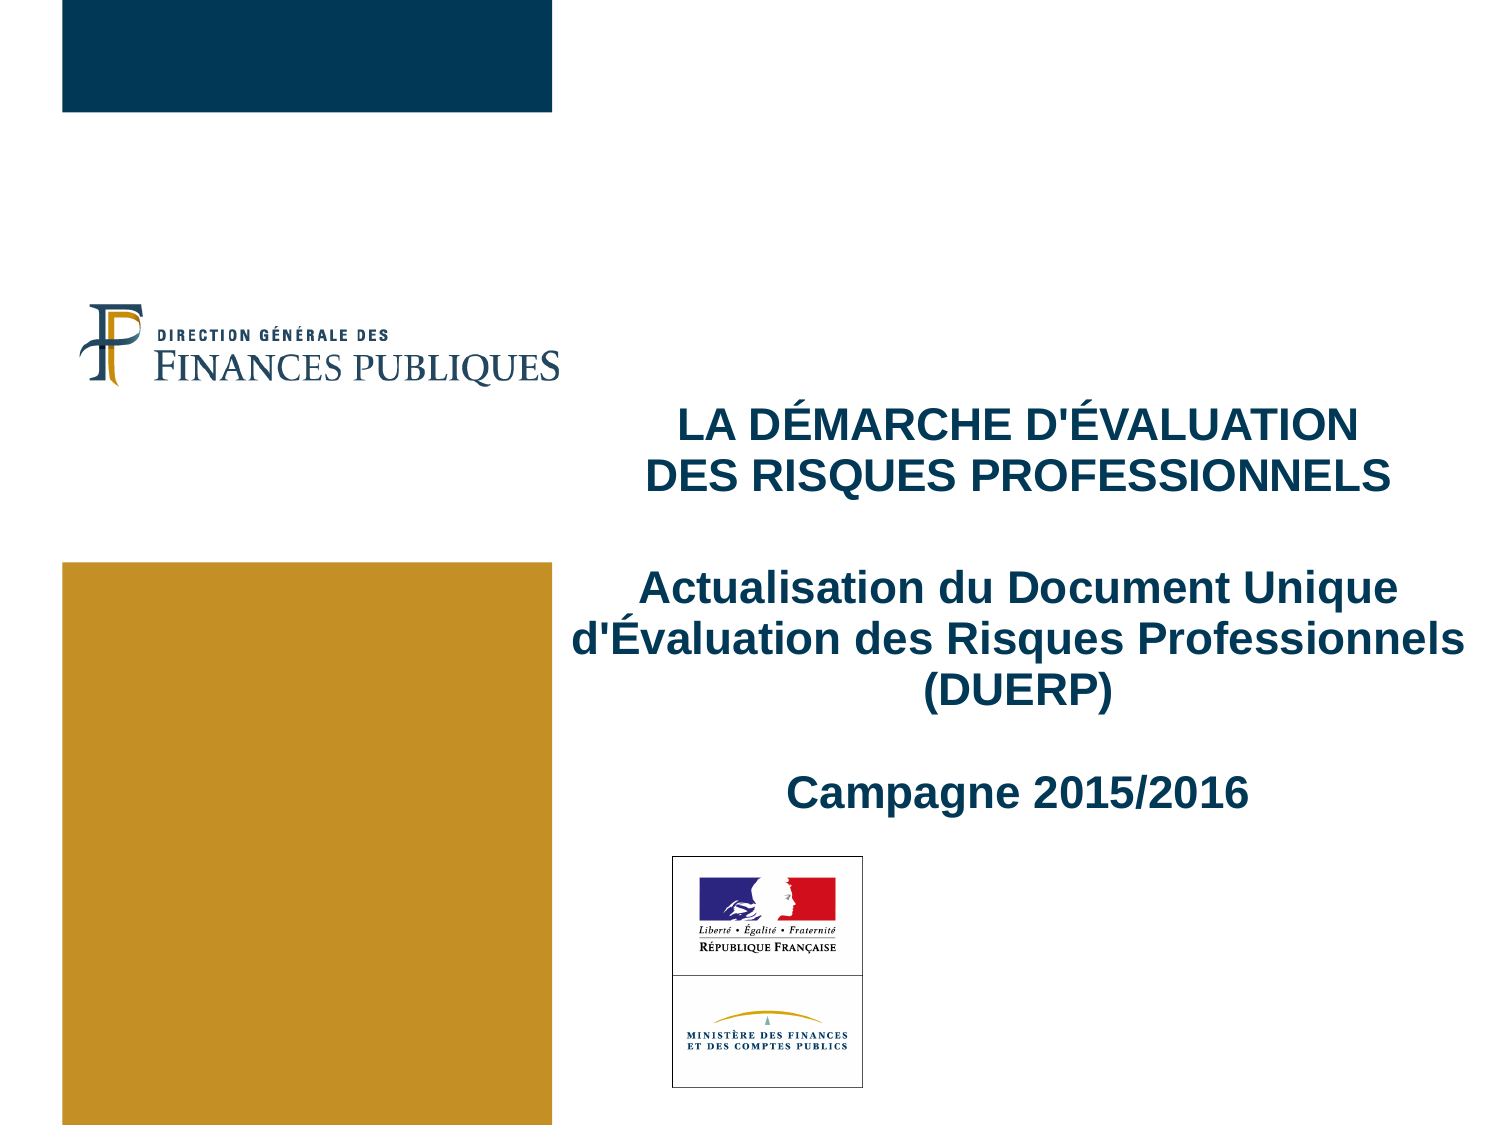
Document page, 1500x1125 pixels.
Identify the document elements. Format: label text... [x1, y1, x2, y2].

picture [672, 856, 863, 1088]
picture [50, 274, 588, 416]
title LA DÉMARCHE D'ÉVALUATION DES RISQUES PROFESSIONNELS Actualisation du Document Unique d'Évaluation des Risques Professionnels (DUERP) Campagne 2015/2016 [561, 398, 1477, 827]
